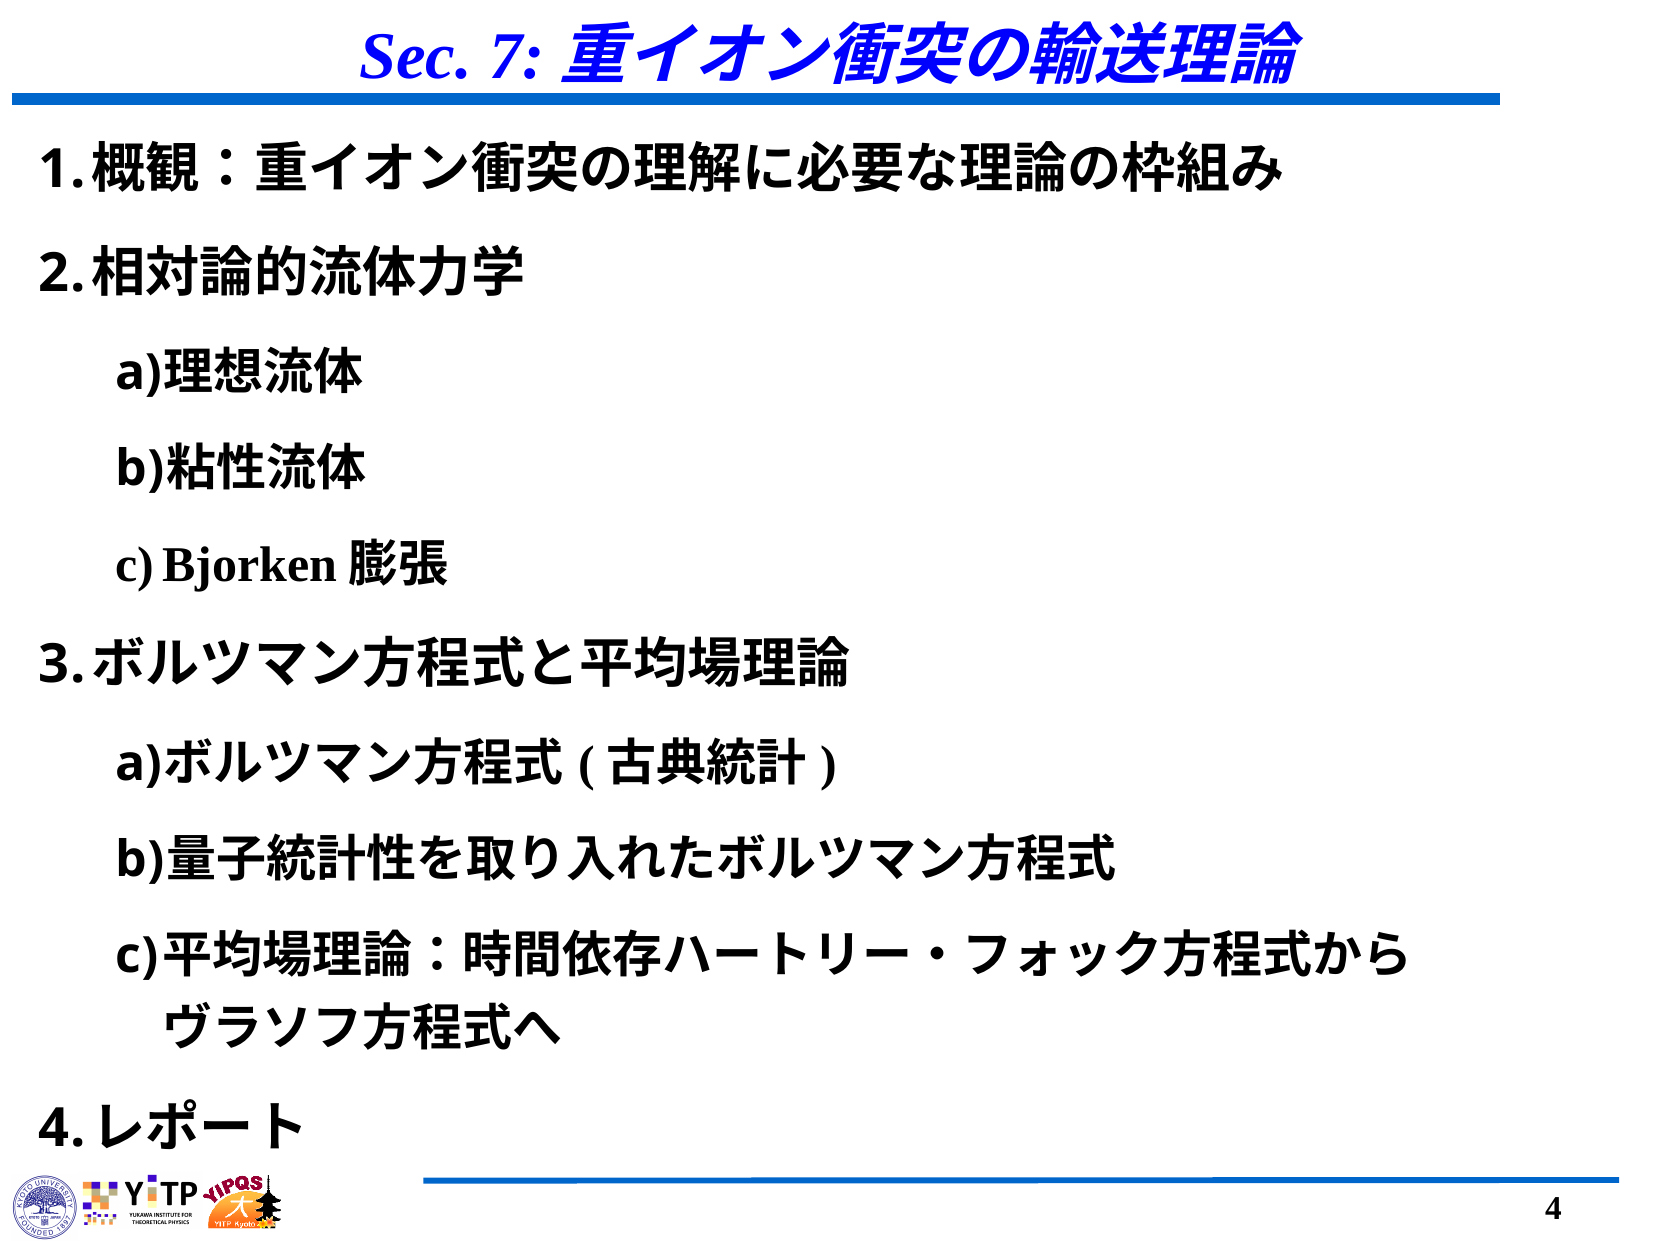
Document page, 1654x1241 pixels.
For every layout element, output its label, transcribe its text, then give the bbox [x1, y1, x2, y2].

title Sec. 7:重イオン衝突の輸送理論 [0, 0, 1654, 99]
picture [11, 1170, 281, 1241]
list 概観：重イオン衝突の理解に必要な理論の枠組み 相対論的流体力学 理想流体 粘性流体 Bjorken膨張 ボルツマン方程式と平均場理論 ボルツマン方程式(古典統計) 量子統計性を取り入れたボルツマン方程式 平均場理論：時間依存ハートリー・フォック方程式から ヴラソフ方程式へ レポート [20, 124, 1621, 1137]
